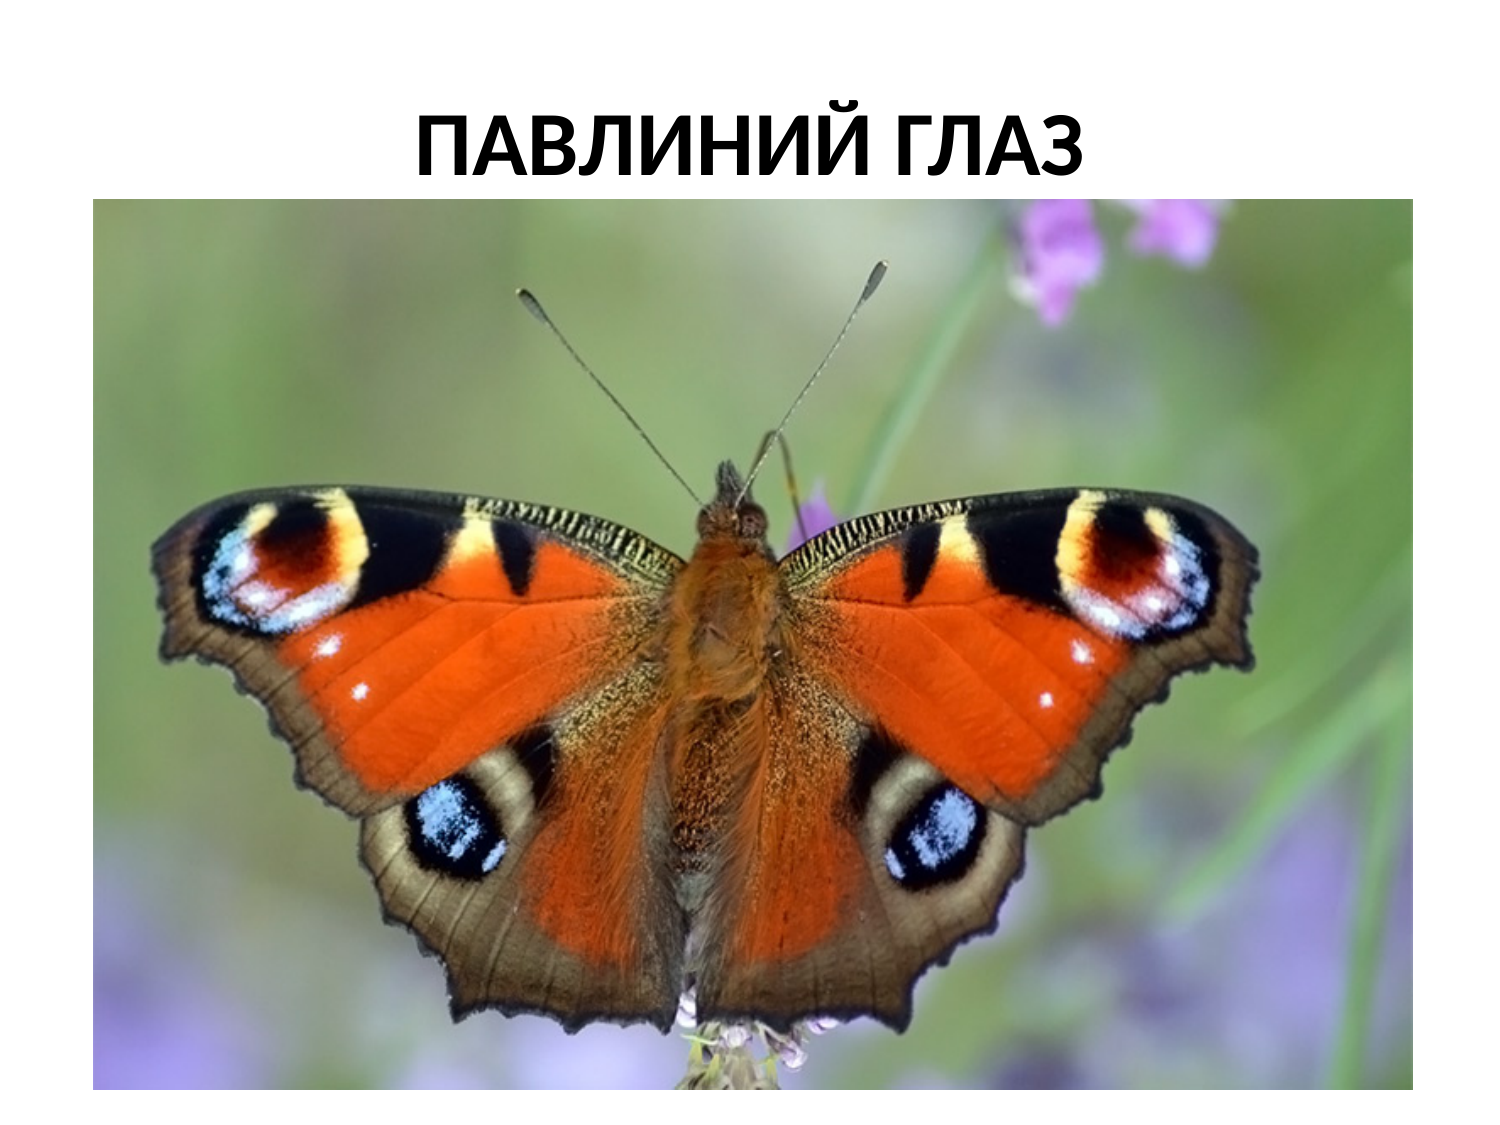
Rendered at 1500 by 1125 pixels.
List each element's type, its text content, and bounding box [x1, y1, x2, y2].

text_box ПАВЛИНИЙ ГЛАЗ [75, 45, 1426, 233]
picture [93, 199, 1413, 1090]
